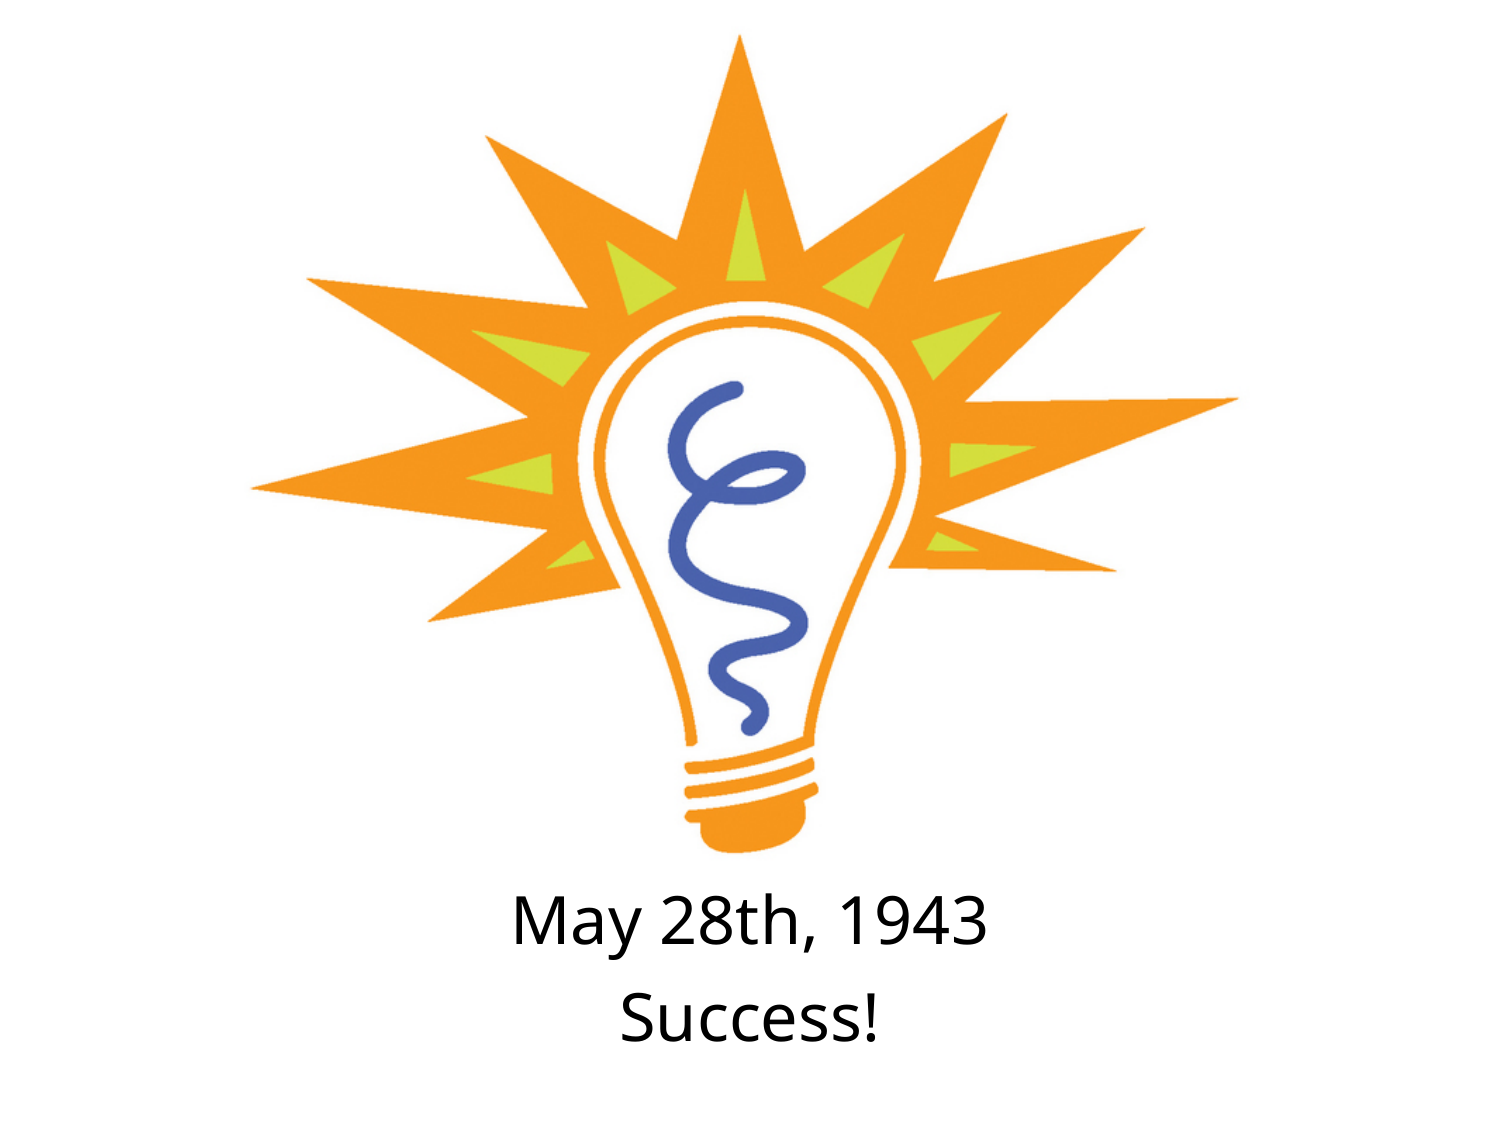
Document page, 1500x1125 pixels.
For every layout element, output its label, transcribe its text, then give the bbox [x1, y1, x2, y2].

text_box May 28th, 1943 Success! [75, 838, 1426, 1094]
picture [191, 0, 1317, 870]
